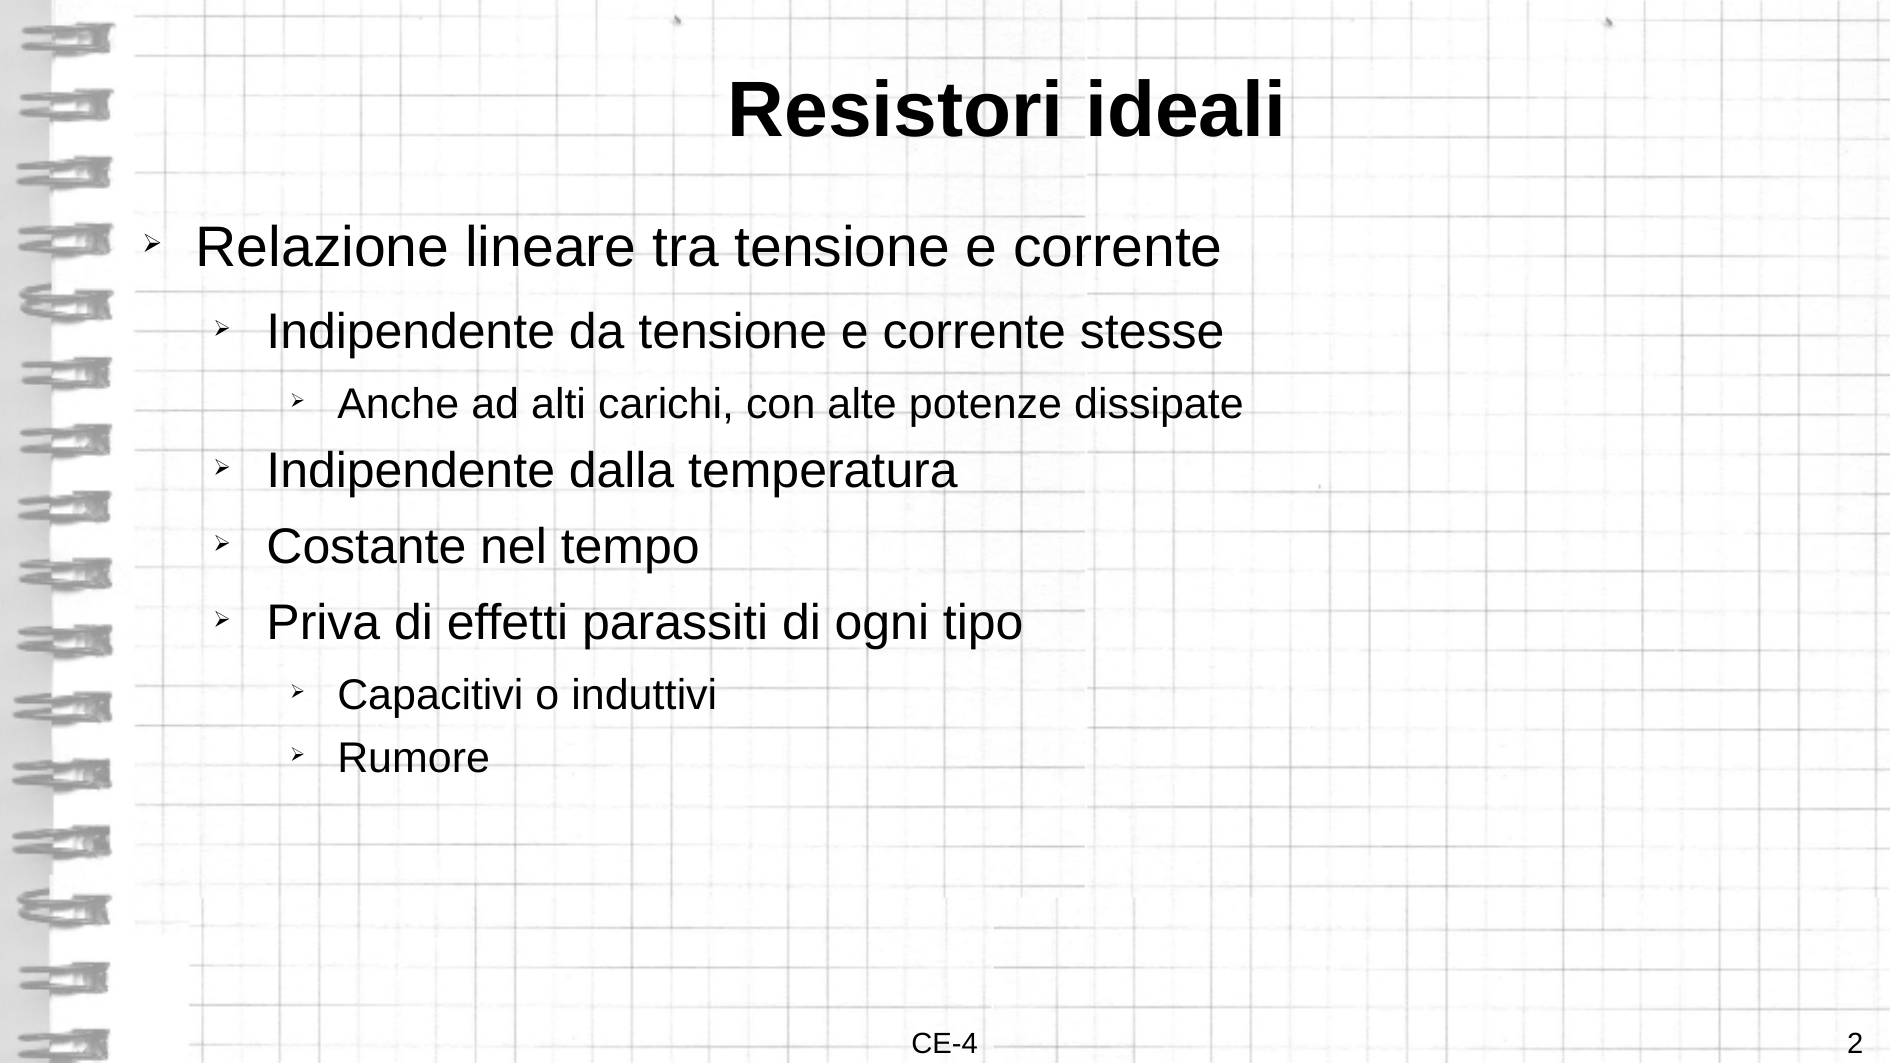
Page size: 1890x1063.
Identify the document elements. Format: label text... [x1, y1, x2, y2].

list Relazione lineare tra tensione e corrente Indipendente da tensione e corrente stesse Anche ad alti carichi, con alte potenze dissipate Indipendente dalla temperatura Costante nel tempo Priva di effetti parassiti di ogni tipo Capacitivi o induttivi Rumore [124, 214, 1890, 832]
picture [0, 0, 1890, 1063]
title Resistori ideali [124, 20, 1890, 198]
